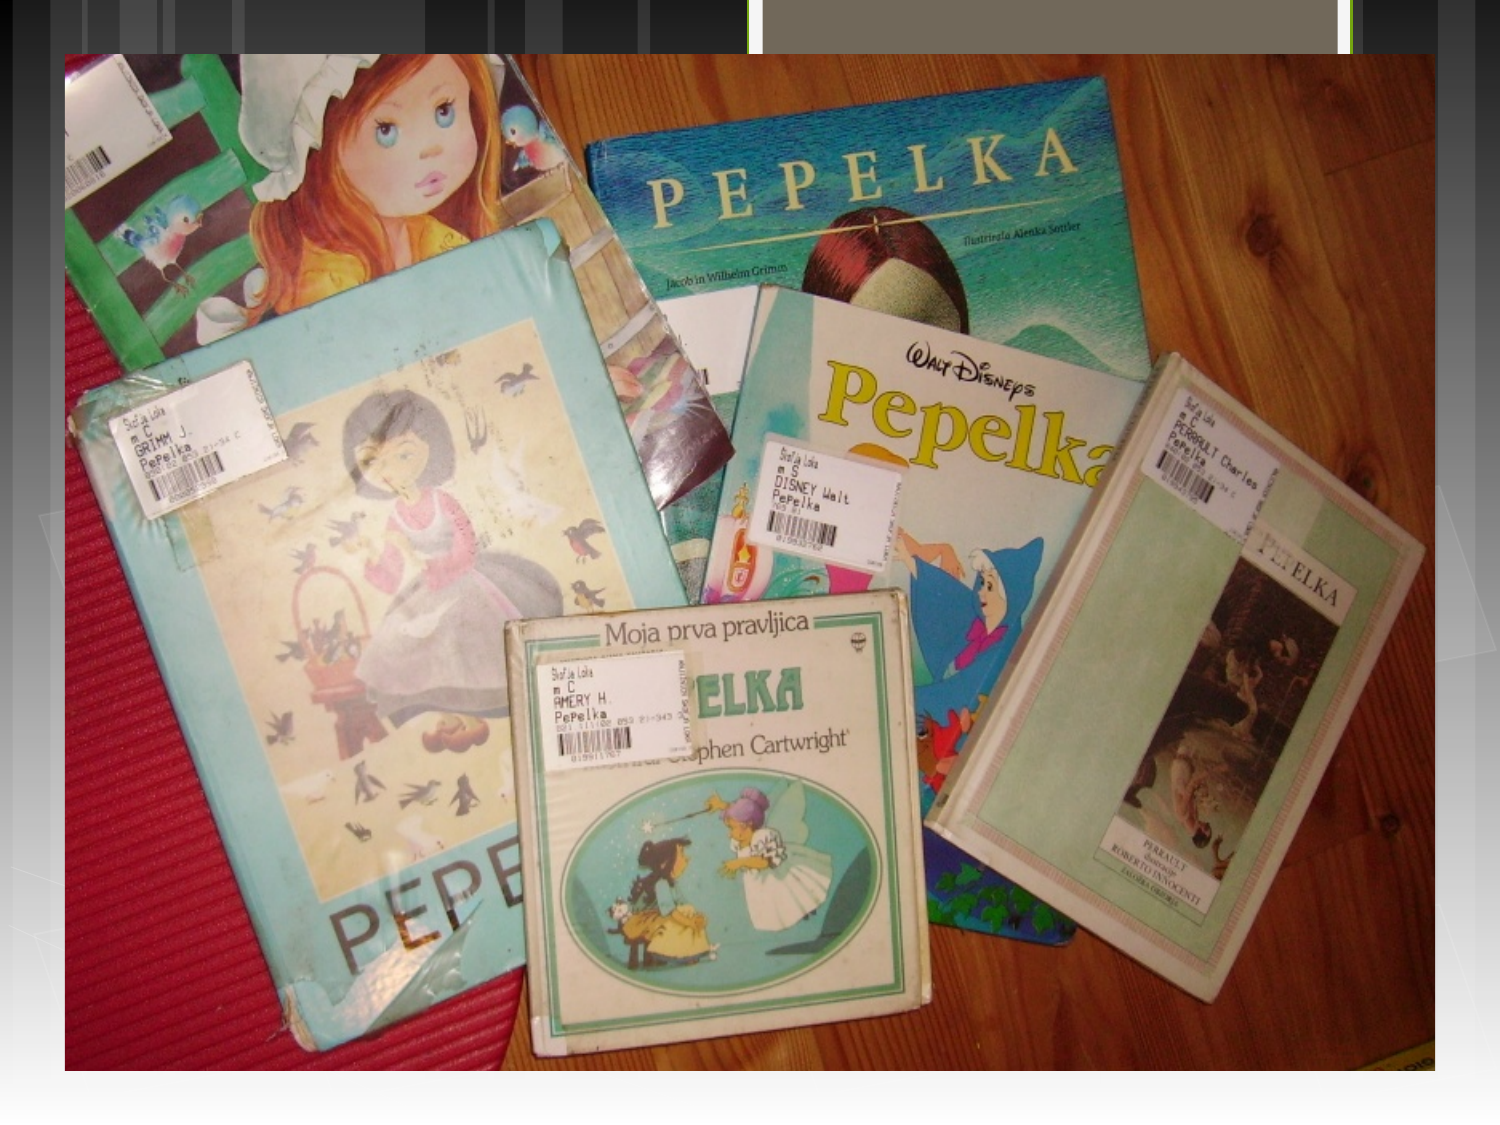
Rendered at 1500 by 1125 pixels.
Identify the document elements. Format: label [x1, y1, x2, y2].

picture [64, 54, 1436, 1071]
